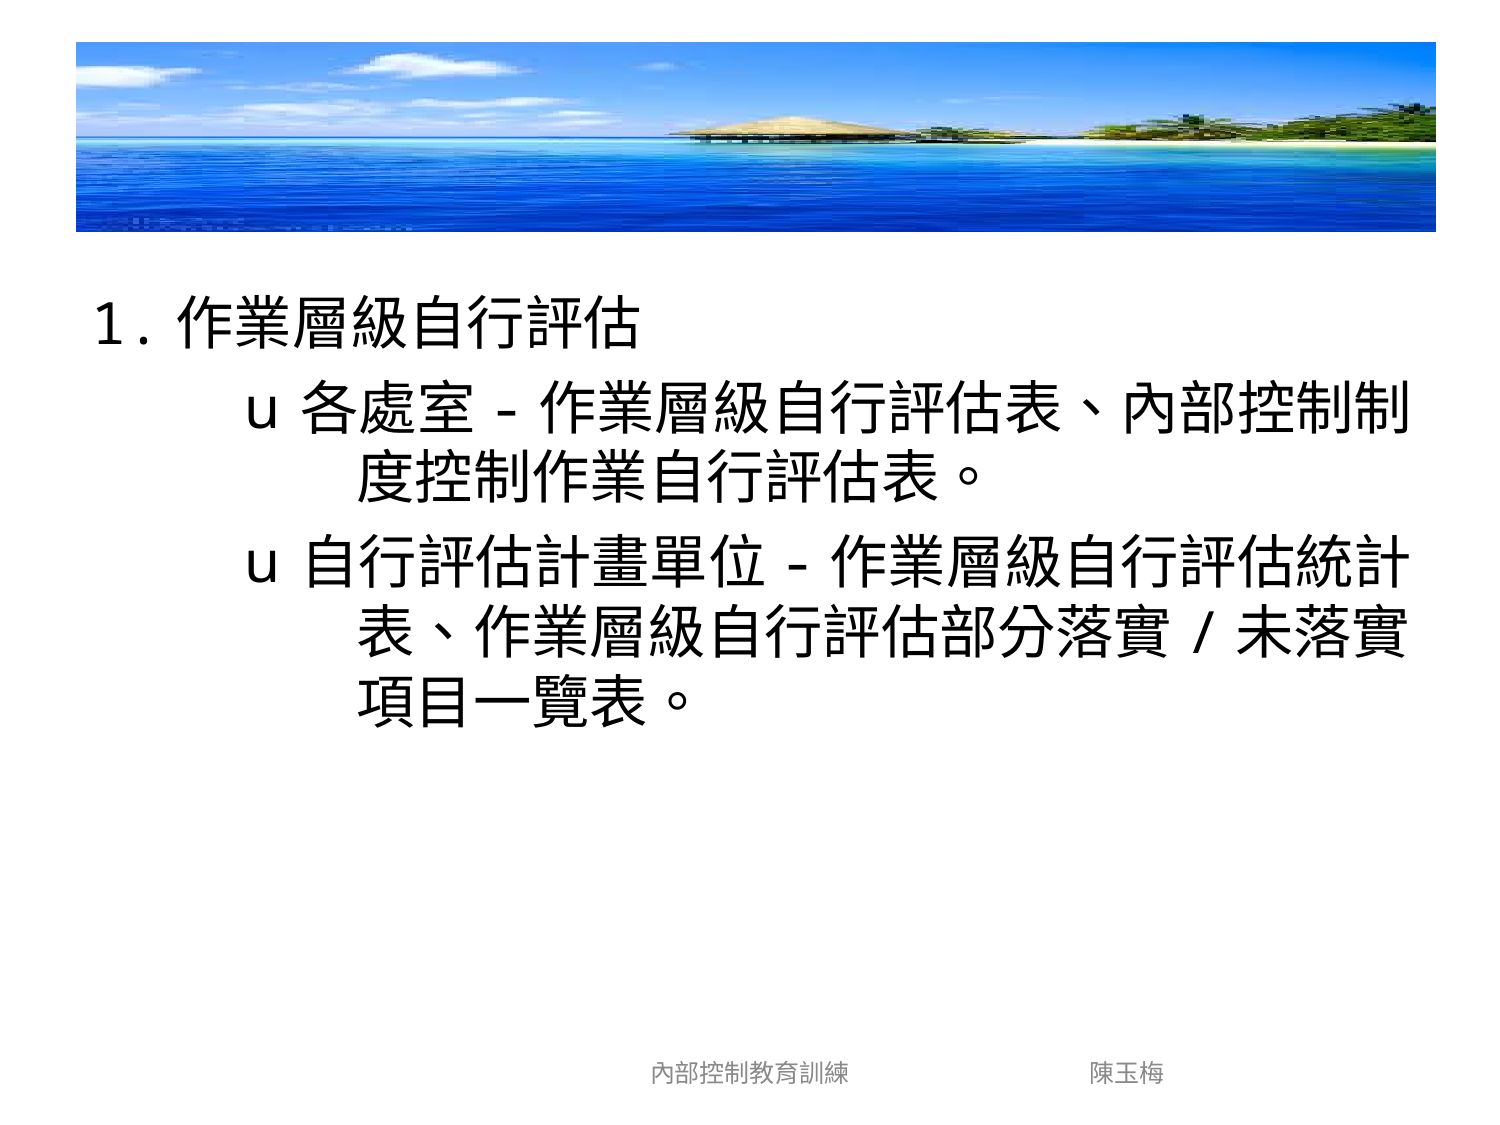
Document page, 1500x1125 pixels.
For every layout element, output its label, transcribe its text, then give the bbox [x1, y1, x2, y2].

text_box 內部控制教育訓練 [512, 1042, 988, 1103]
text_box 陳玉梅 [1074, 1042, 1426, 1103]
list 1.作業層級自行評估 各處室-作業層級自行評估表、內部控制制度控制作業自行評估表。 自行評估計畫單位-作業層級自行評估統計表、作業層級自行評估部分落實/未落實項目一覽表。 [76, 278, 1436, 1000]
